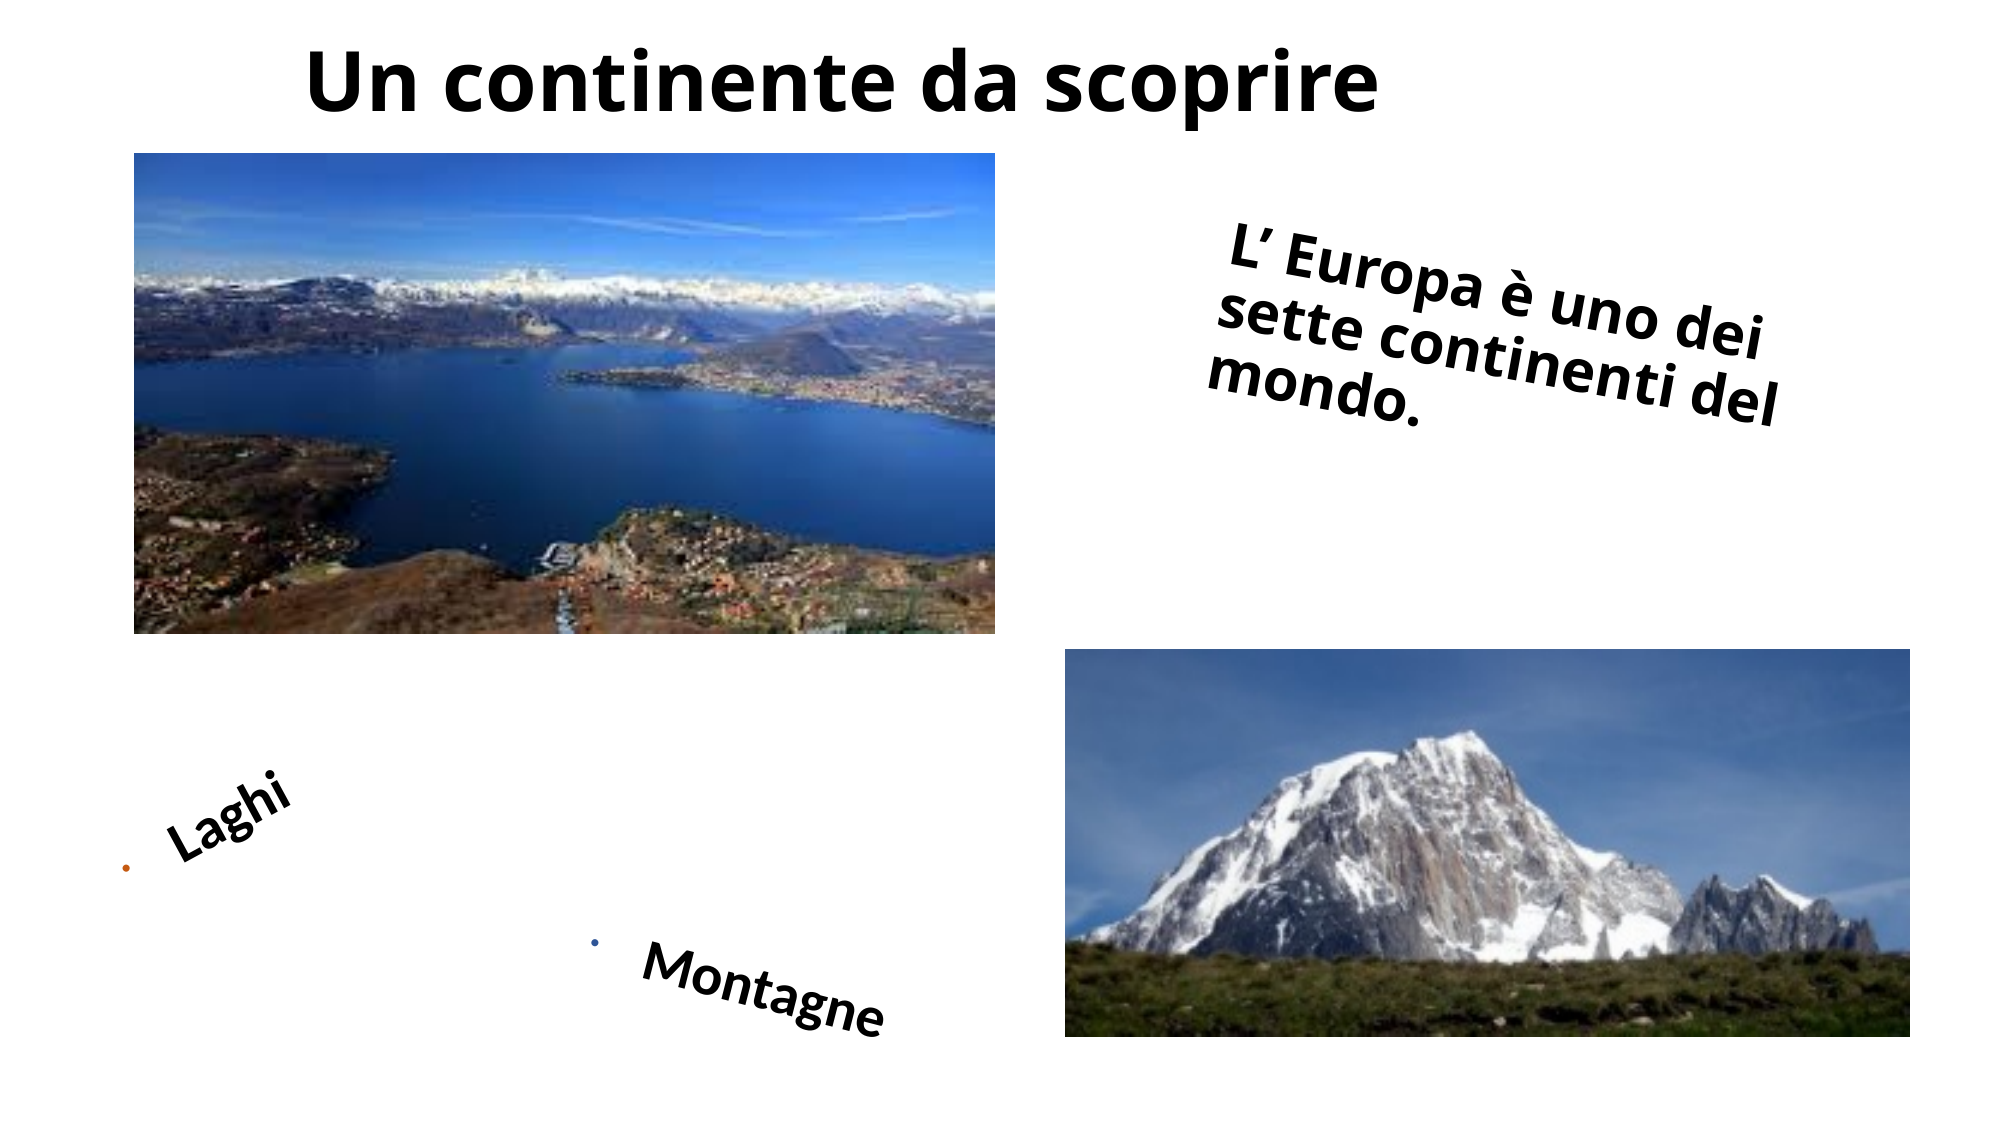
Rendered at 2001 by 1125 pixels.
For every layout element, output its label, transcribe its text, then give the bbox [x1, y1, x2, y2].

picture [134, 153, 995, 634]
title Un continente da scoprire [288, 31, 1712, 139]
text_box Laghi [88, 671, 440, 915]
subtitle L’ Europa è uno dei sette continenti del mondo. [1187, 204, 1838, 509]
text_box Montagne [565, 896, 1022, 1091]
picture [1065, 649, 1910, 1037]
